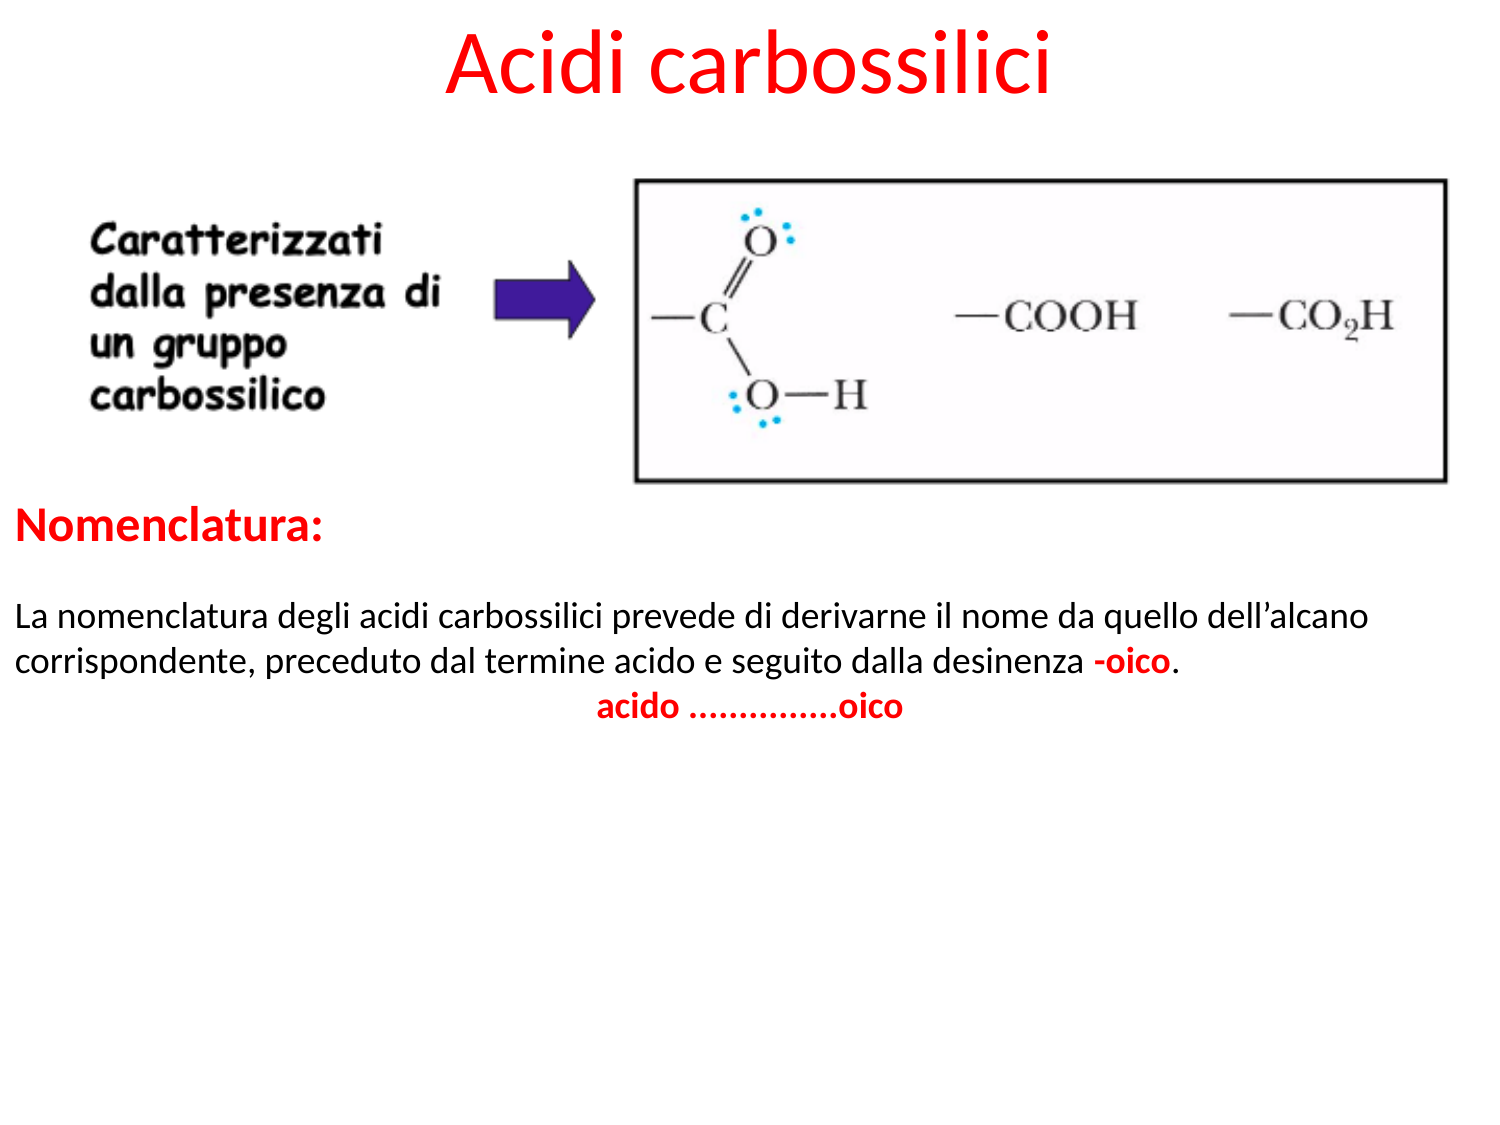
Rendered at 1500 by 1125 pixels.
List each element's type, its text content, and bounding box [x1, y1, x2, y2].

text_box La nomenclatura degli acidi carbossilici prevede di derivarne il nome da quello dell’alcano corrispondente, preceduto dal termine acido e seguito dalla desinenza -oico. acido ...............oico [0, 583, 1500, 734]
title Acidi carbossilici [75, 0, 1425, 151]
text_box Nomenclatura: [0, 483, 971, 559]
picture [52, 177, 1500, 506]
